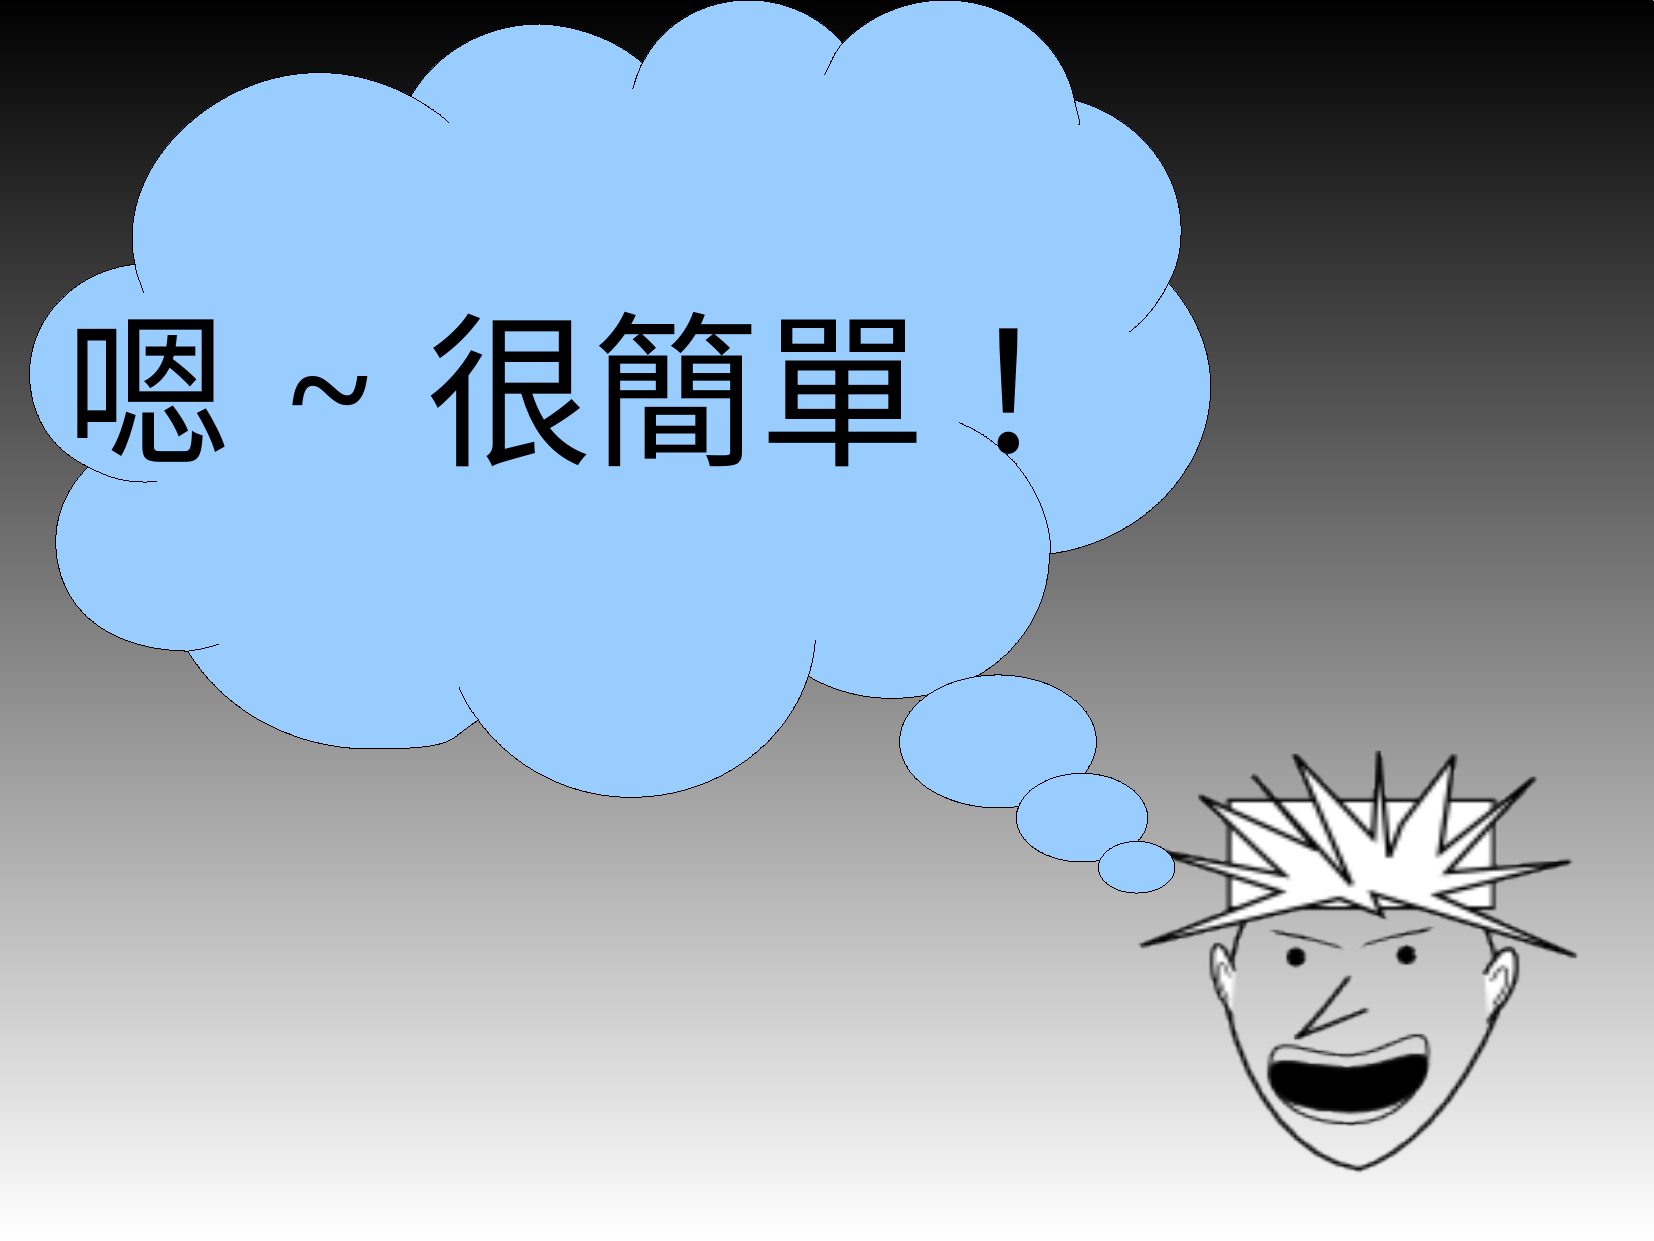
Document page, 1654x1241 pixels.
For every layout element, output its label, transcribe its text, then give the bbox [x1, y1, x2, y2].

picture [1122, 738, 1602, 1188]
text_box 嗯~很簡單！ [29, 0, 1211, 894]
